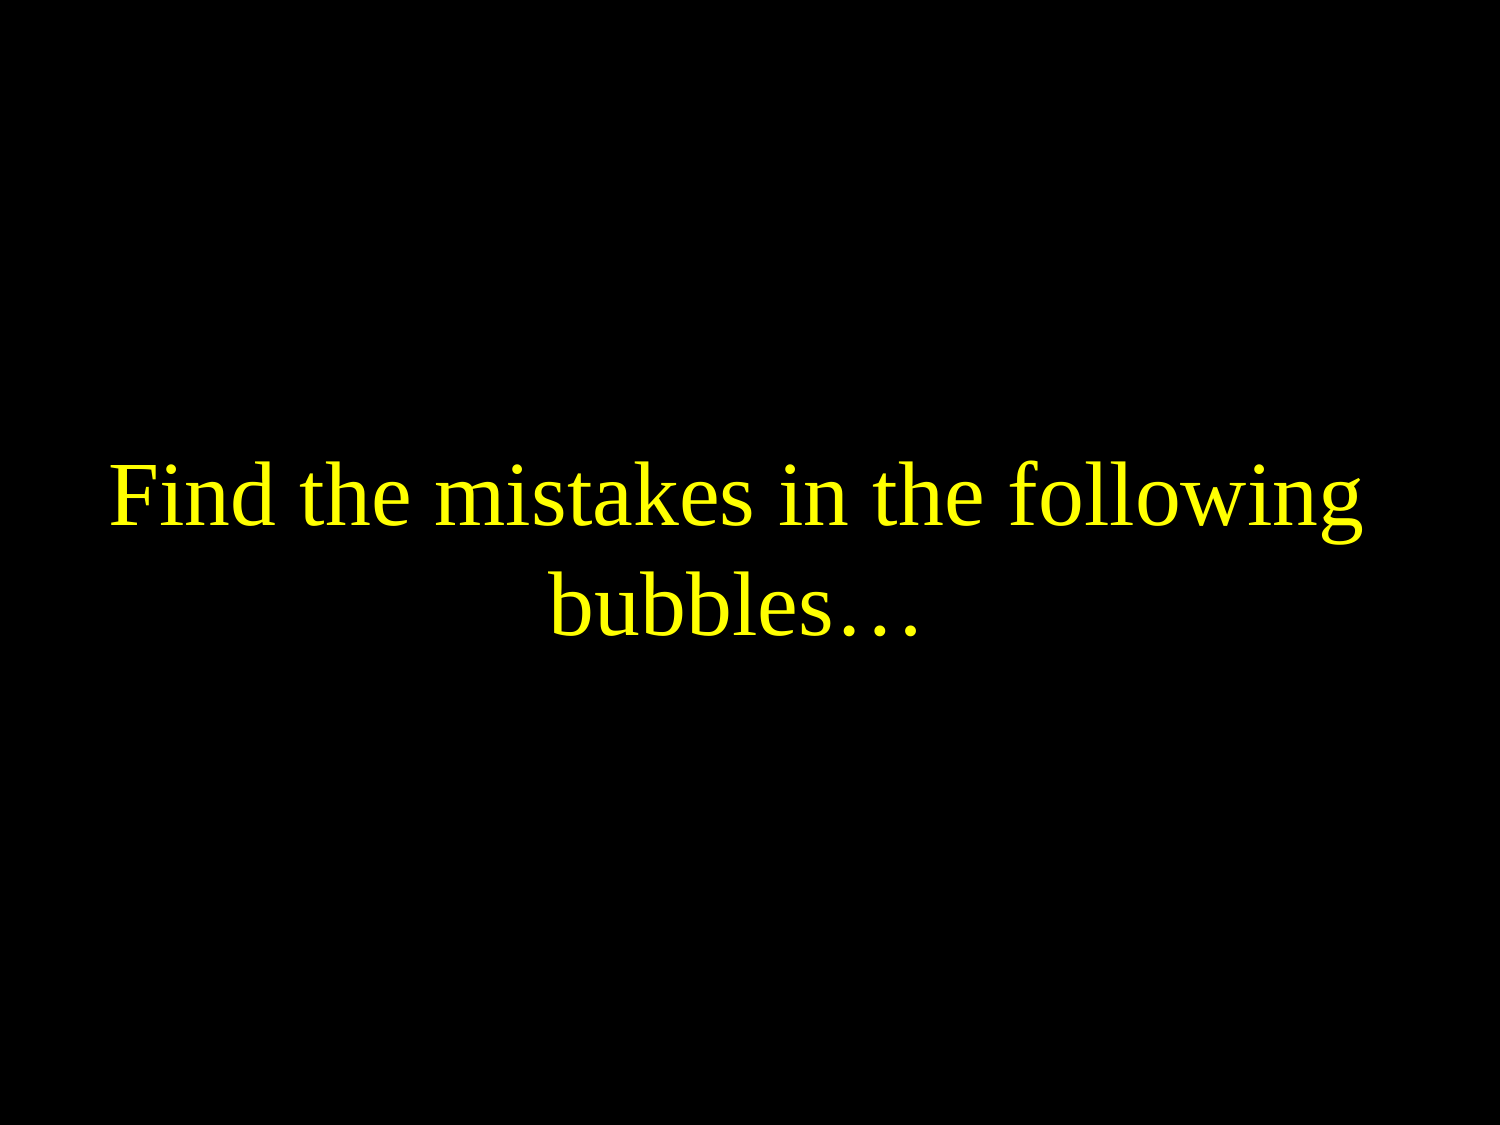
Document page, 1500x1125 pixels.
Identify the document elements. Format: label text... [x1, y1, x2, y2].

title Find the mistakes in the following bubbles… [87, 99, 1388, 988]
